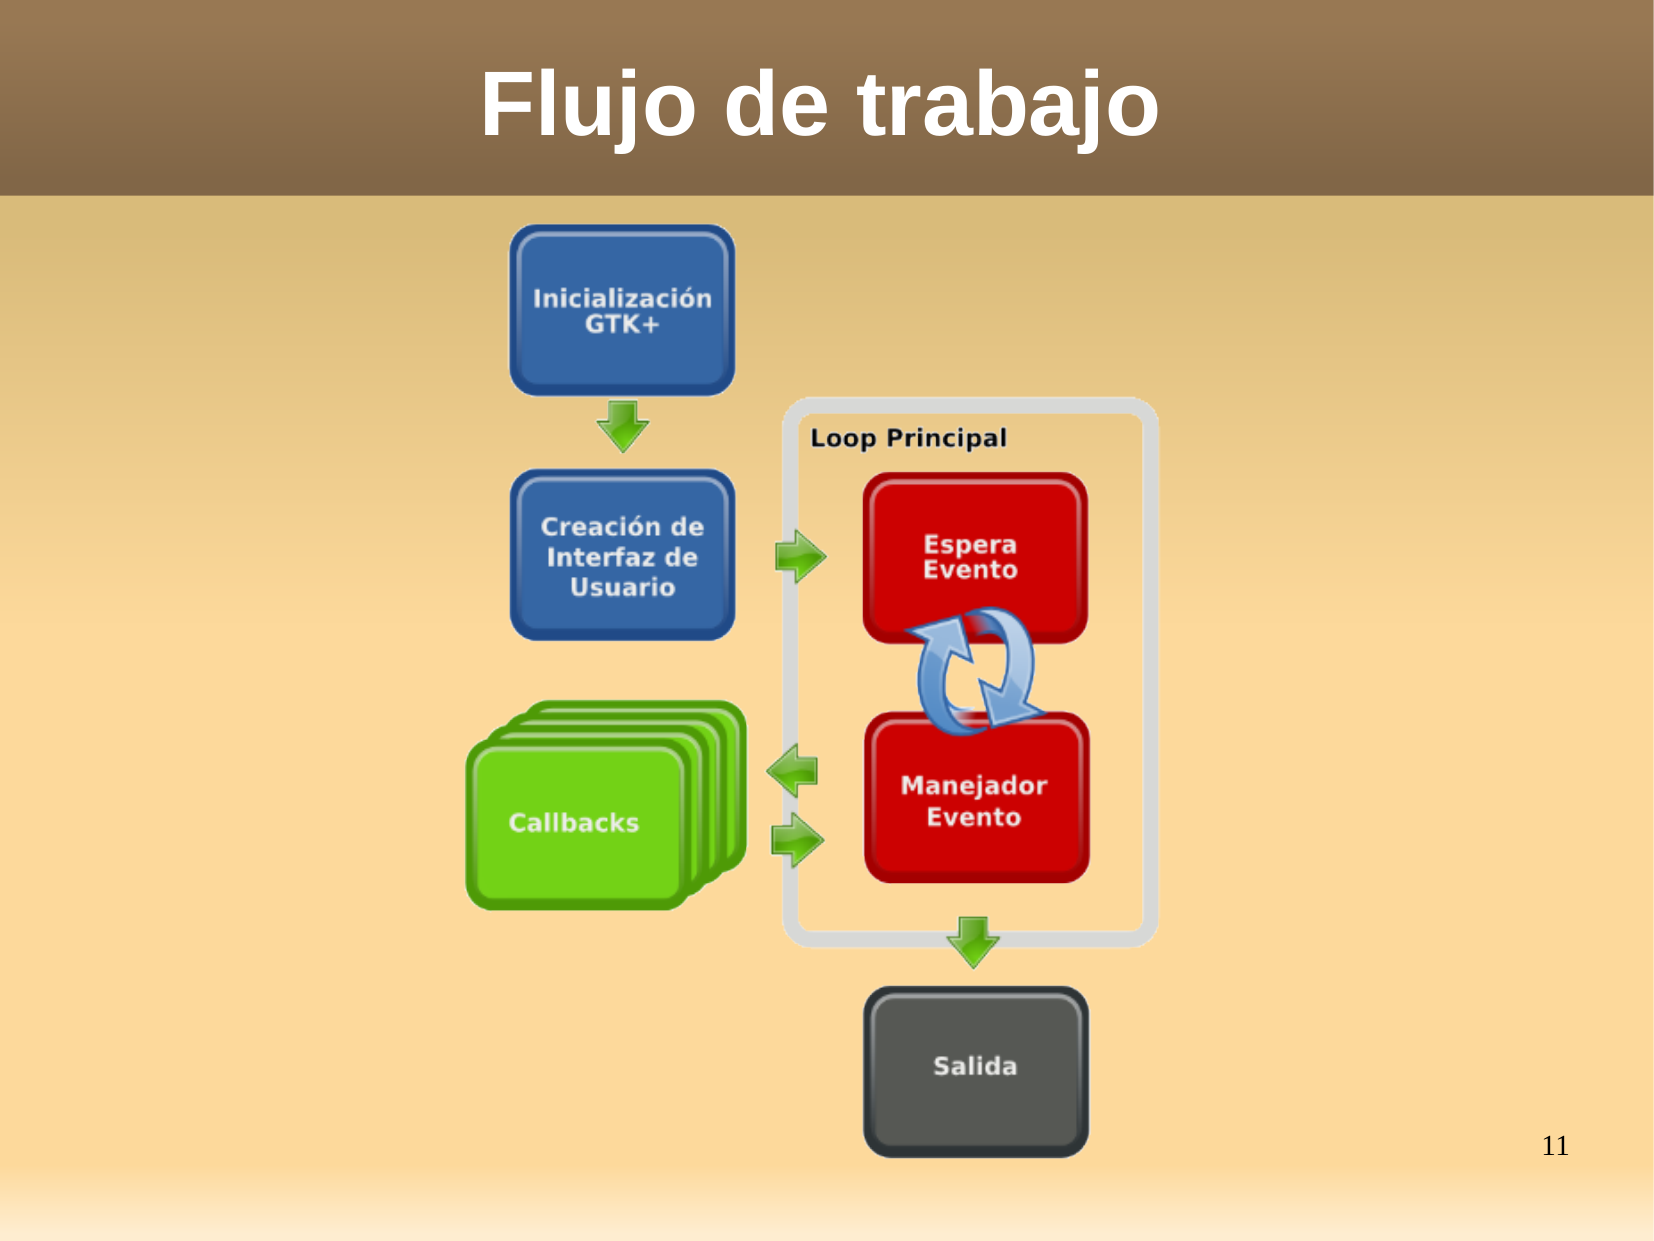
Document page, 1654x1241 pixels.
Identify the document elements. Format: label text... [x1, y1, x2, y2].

picture [0, 0, 1654, 1241]
title Flujo de trabajo [76, 7, 1565, 200]
